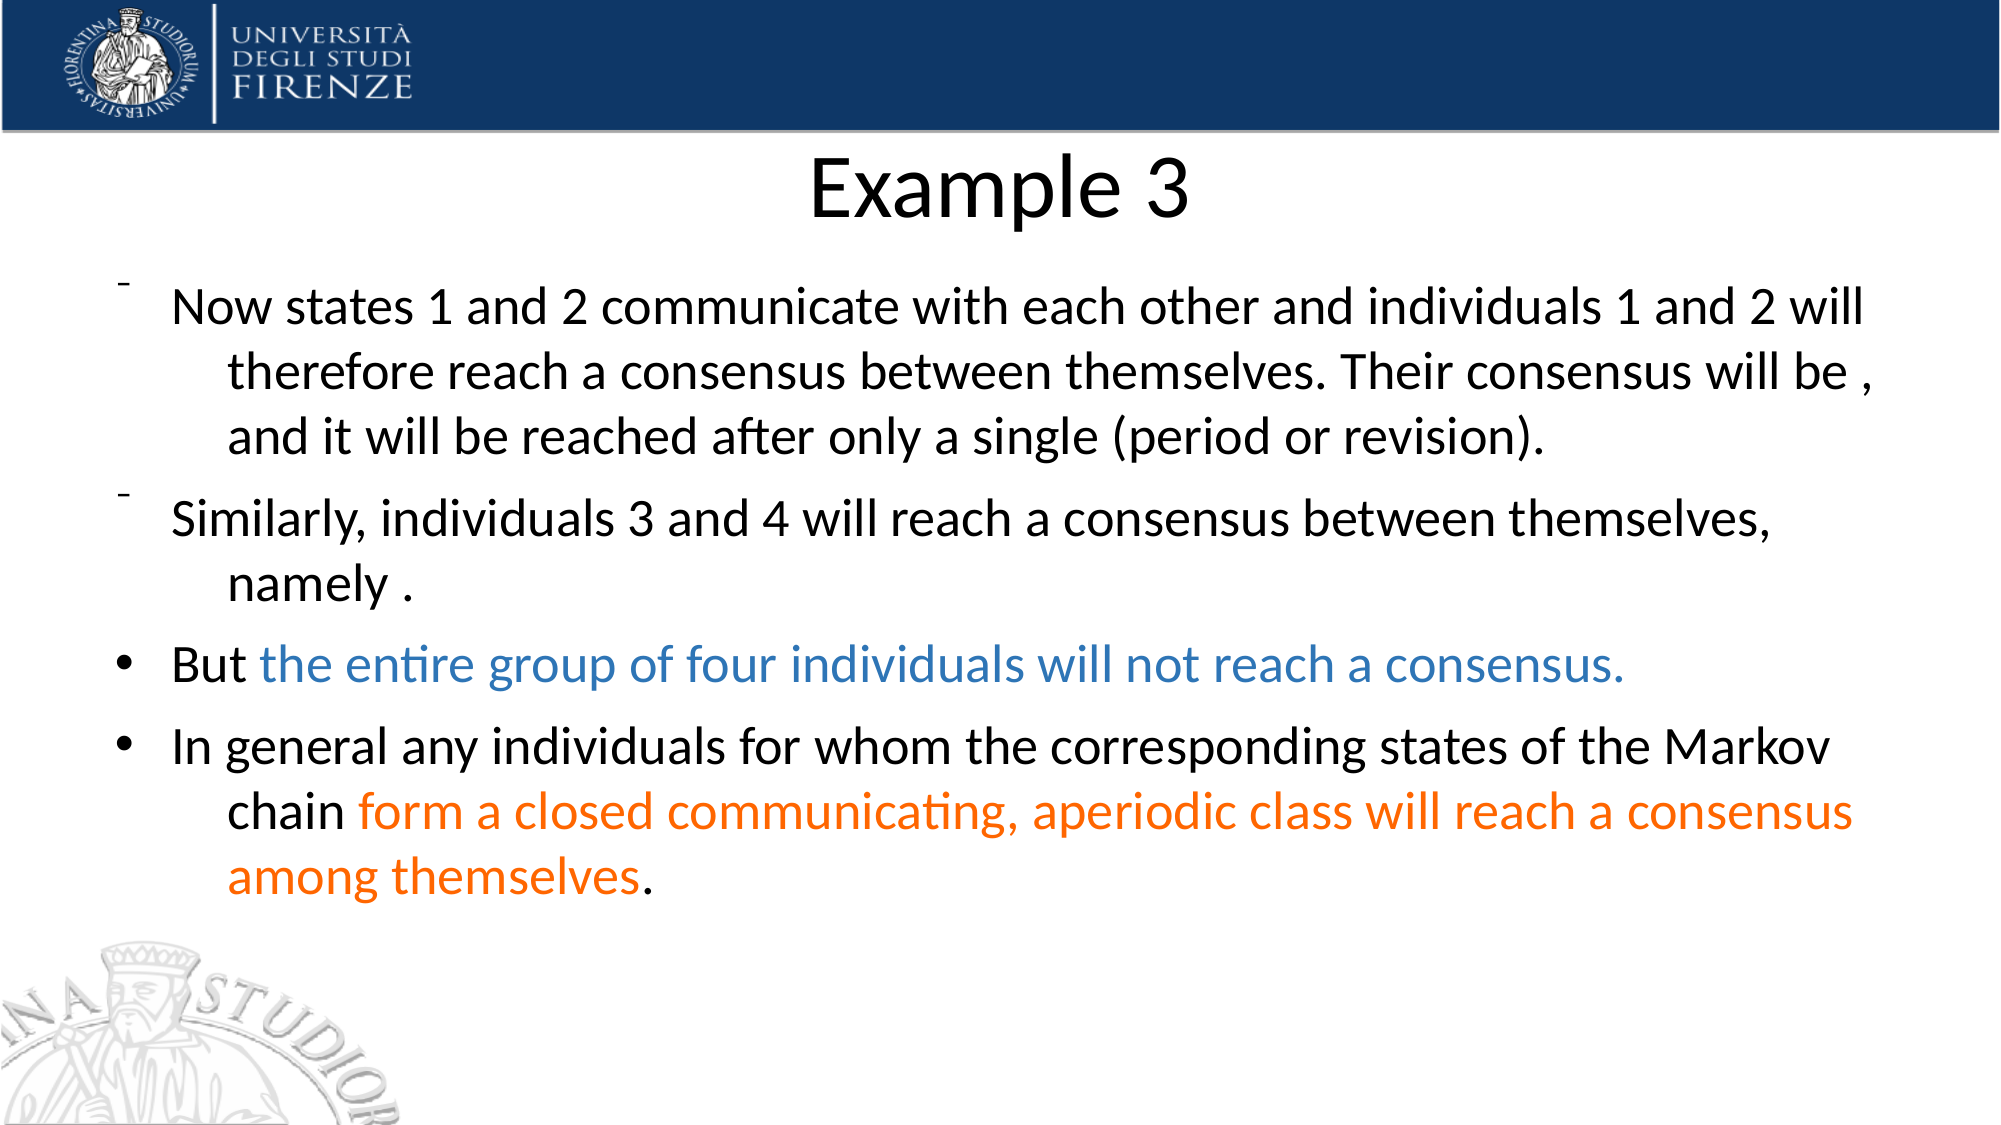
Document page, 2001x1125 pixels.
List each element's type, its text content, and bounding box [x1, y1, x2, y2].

list Now states 1 and 2 communicate with each other and individuals 1 and 2 will therefore reach a consensus between themselves. Their consensus will be , and it will be reached after only a single (period or revision). Similarly, individuals 3 and 4 will reach a consensus between themselves, namely . But the entire group of four individuals will not reach a consensus. In general any individuals for whom the corresponding states of the Markov chain form a closed communicating, aperiodic class will reach a consensus among themselves. [99, 262, 1900, 1005]
title Example 3 [99, 87, 1900, 262]
